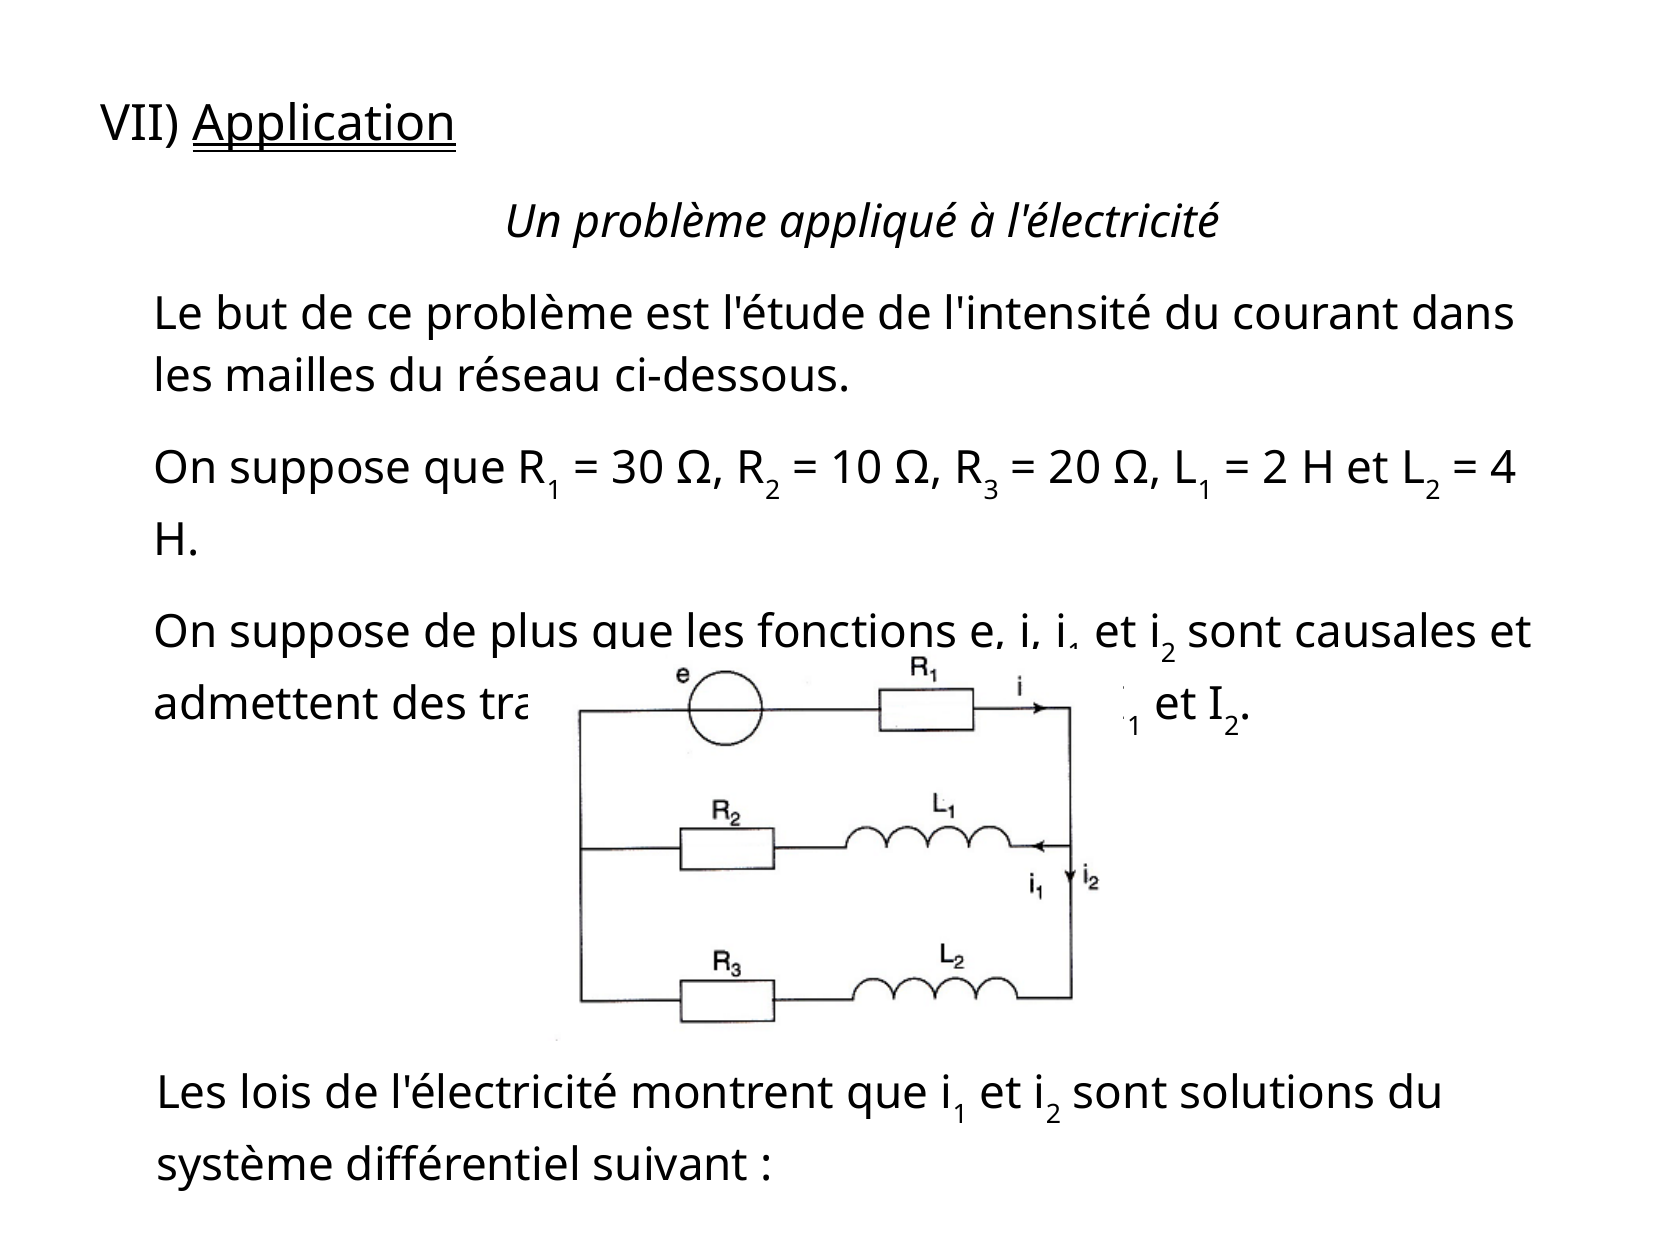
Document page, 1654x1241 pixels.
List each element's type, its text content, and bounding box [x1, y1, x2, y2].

title VII) Application [82, 17, 1571, 188]
picture [528, 649, 1123, 1041]
list Un problème appliqué à l'électricité Le but de ce problème est l'étude de l'intensité du courant dans les mailles du réseau ci-dessous. On suppose que R1 = 30 Ω, R2 = 10 Ω, R3 = 20 Ω, L1 = 2 H et L2 = 4 H. On suppose de plus que les fonctions e, i, i1 et i2 sont causales et admettent des transformées de Laplace E, I, I1 et I2. [82, 188, 1571, 650]
list Les lois de l'électricité montrent que i1 et i2 sont solutions du système différentiel suivant : [85, 875, 1574, 1174]
